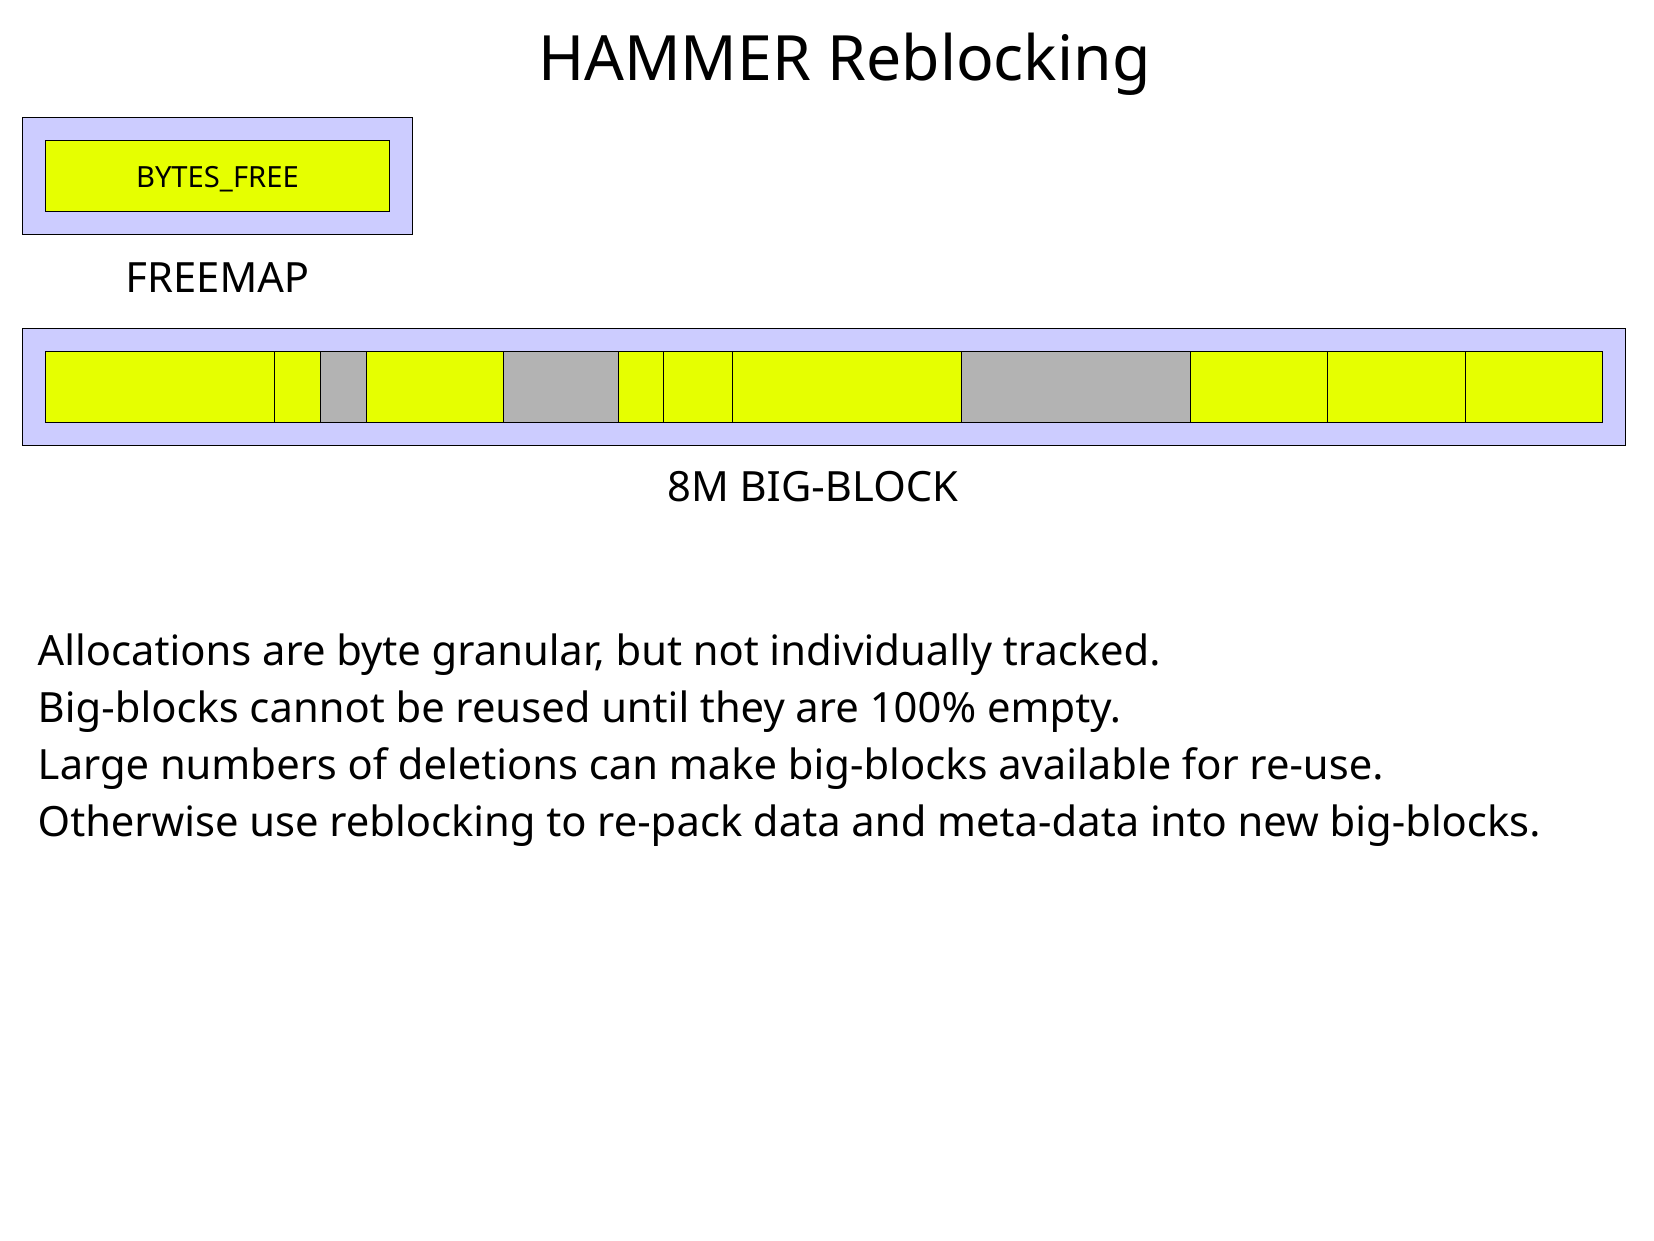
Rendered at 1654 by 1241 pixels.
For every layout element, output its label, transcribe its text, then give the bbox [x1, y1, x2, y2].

text_box FREEMAP [4, 237, 431, 315]
text_box [22, 328, 1626, 446]
text_box 8M BIG-BLOCK [531, 447, 1094, 524]
text_box HAMMER Reblocking [114, 9, 1575, 104]
text_box BYTES_FREE [45, 140, 390, 212]
text_box [22, 117, 413, 235]
text_box Allocations are byte granular, but not individually tracked. Big-blocks cannot be reused until they are 100% empty. Large numbers of deletions can make big-blocks available for re-use. Otherwise use reblocking to re-pack data and meta-data into new big-blocks. [22, 612, 1648, 863]
